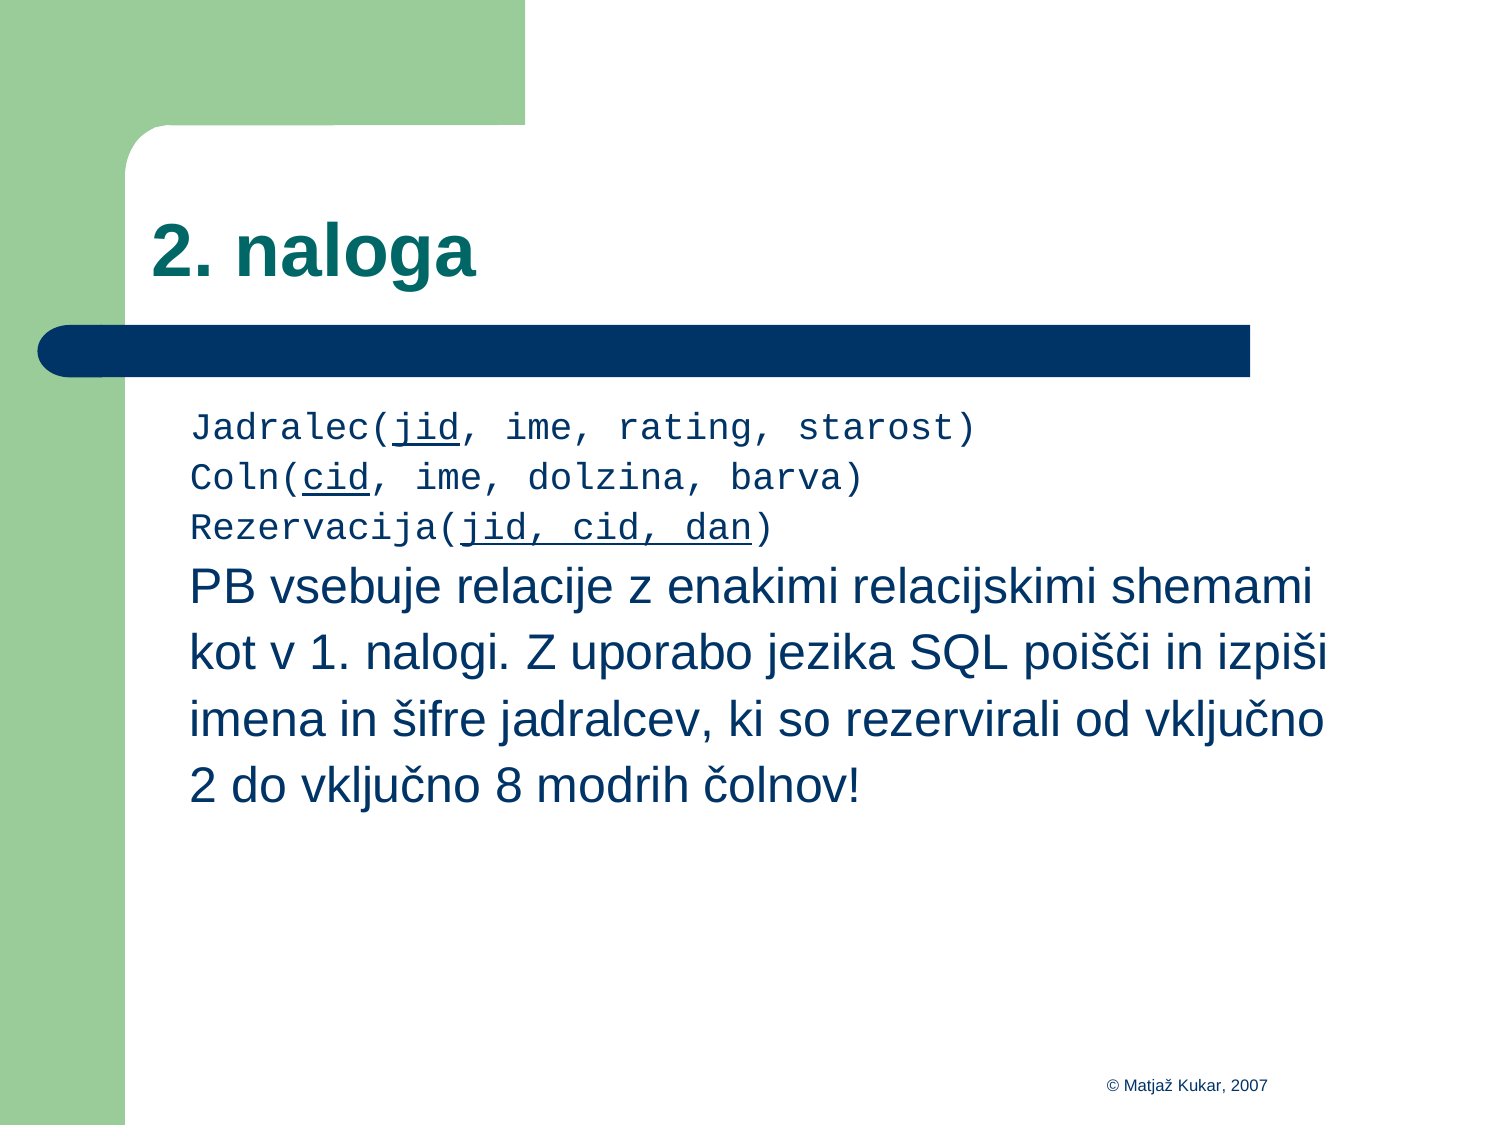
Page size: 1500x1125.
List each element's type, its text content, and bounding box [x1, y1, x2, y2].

title 2. naloga [136, 136, 1414, 301]
list Jadralec(jid, ime, rating, starost) Coln(cid, ime, dolzina, barva) Rezervacija(jid, cid, dan) PB vsebuje relacije z enakimi relacijskimi shemami kot v 1. nalogi. Z uporabo jezika SQL poišči in izpiši imena in šifre jadralcev, ki so rezervirali od vključno 2 do vključno 8 modrih čolnov! [137, 399, 1400, 1012]
text_box © Matjaž Kukar, 2007 [949, 1025, 1426, 1103]
